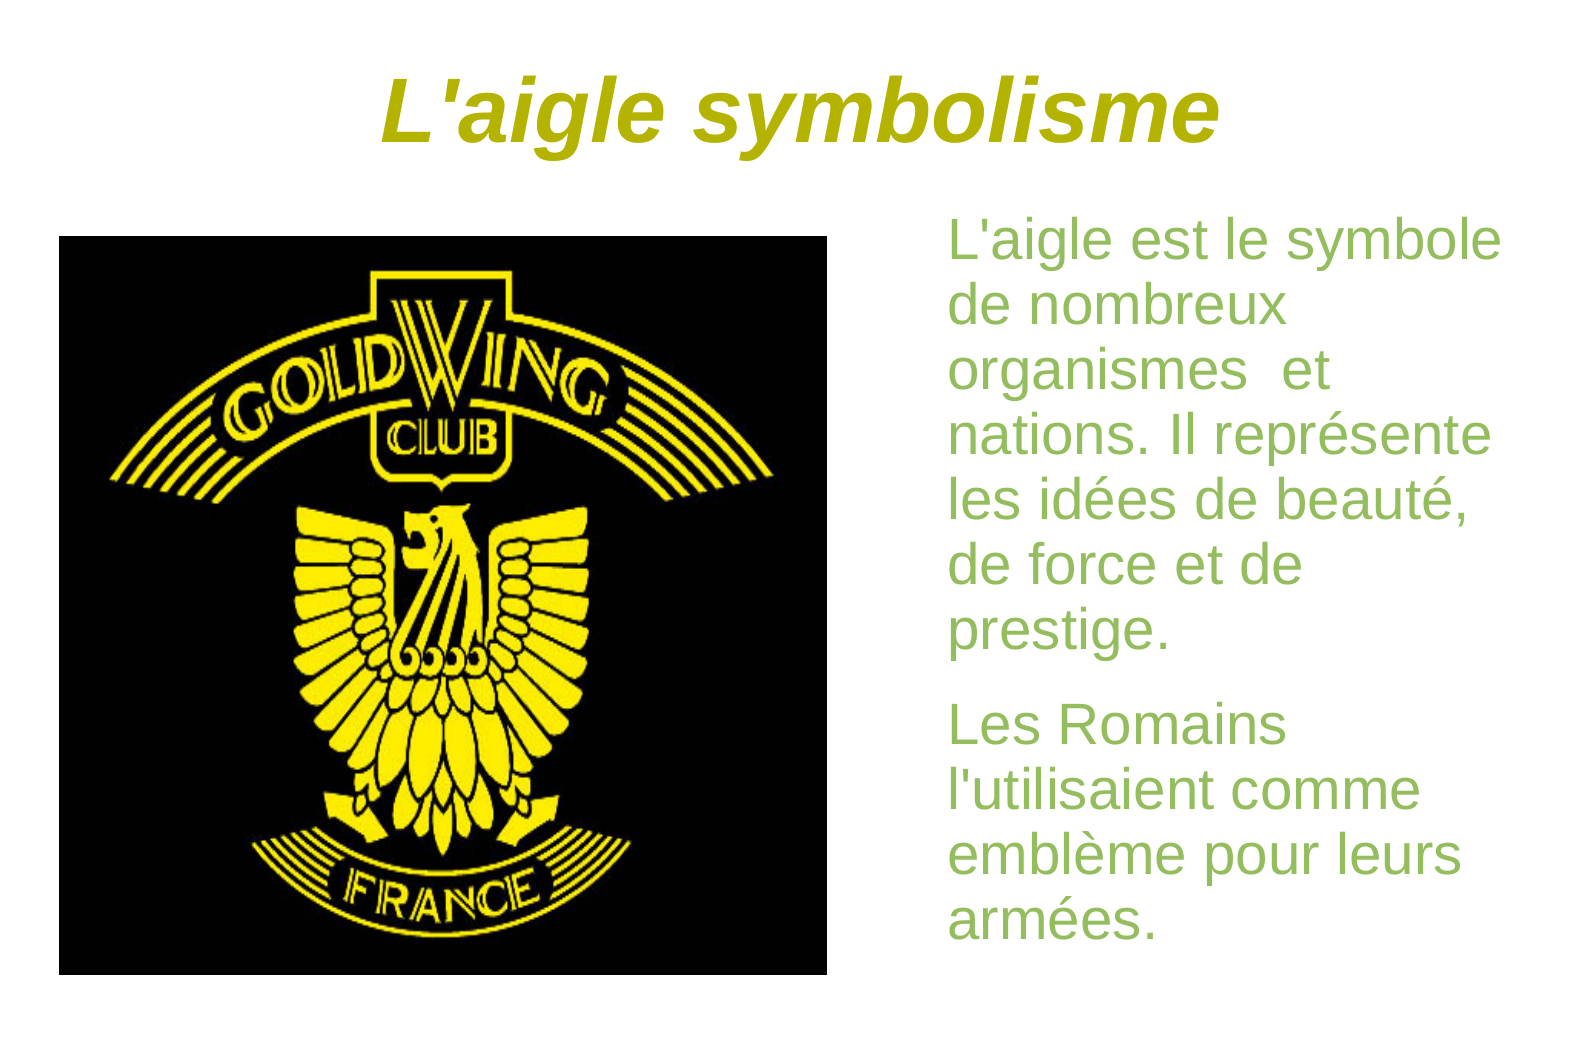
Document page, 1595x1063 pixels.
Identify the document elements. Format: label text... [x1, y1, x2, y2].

picture [59, 236, 827, 975]
title L'aigle symbolisme [236, 29, 1368, 193]
list L'aigle est le symbole de nombreux organismes et nations. Il représente les idées de beauté, de force et de prestige. Les Romains l'utilisaient comme emblème pour leurs armées. [876, 206, 1536, 949]
